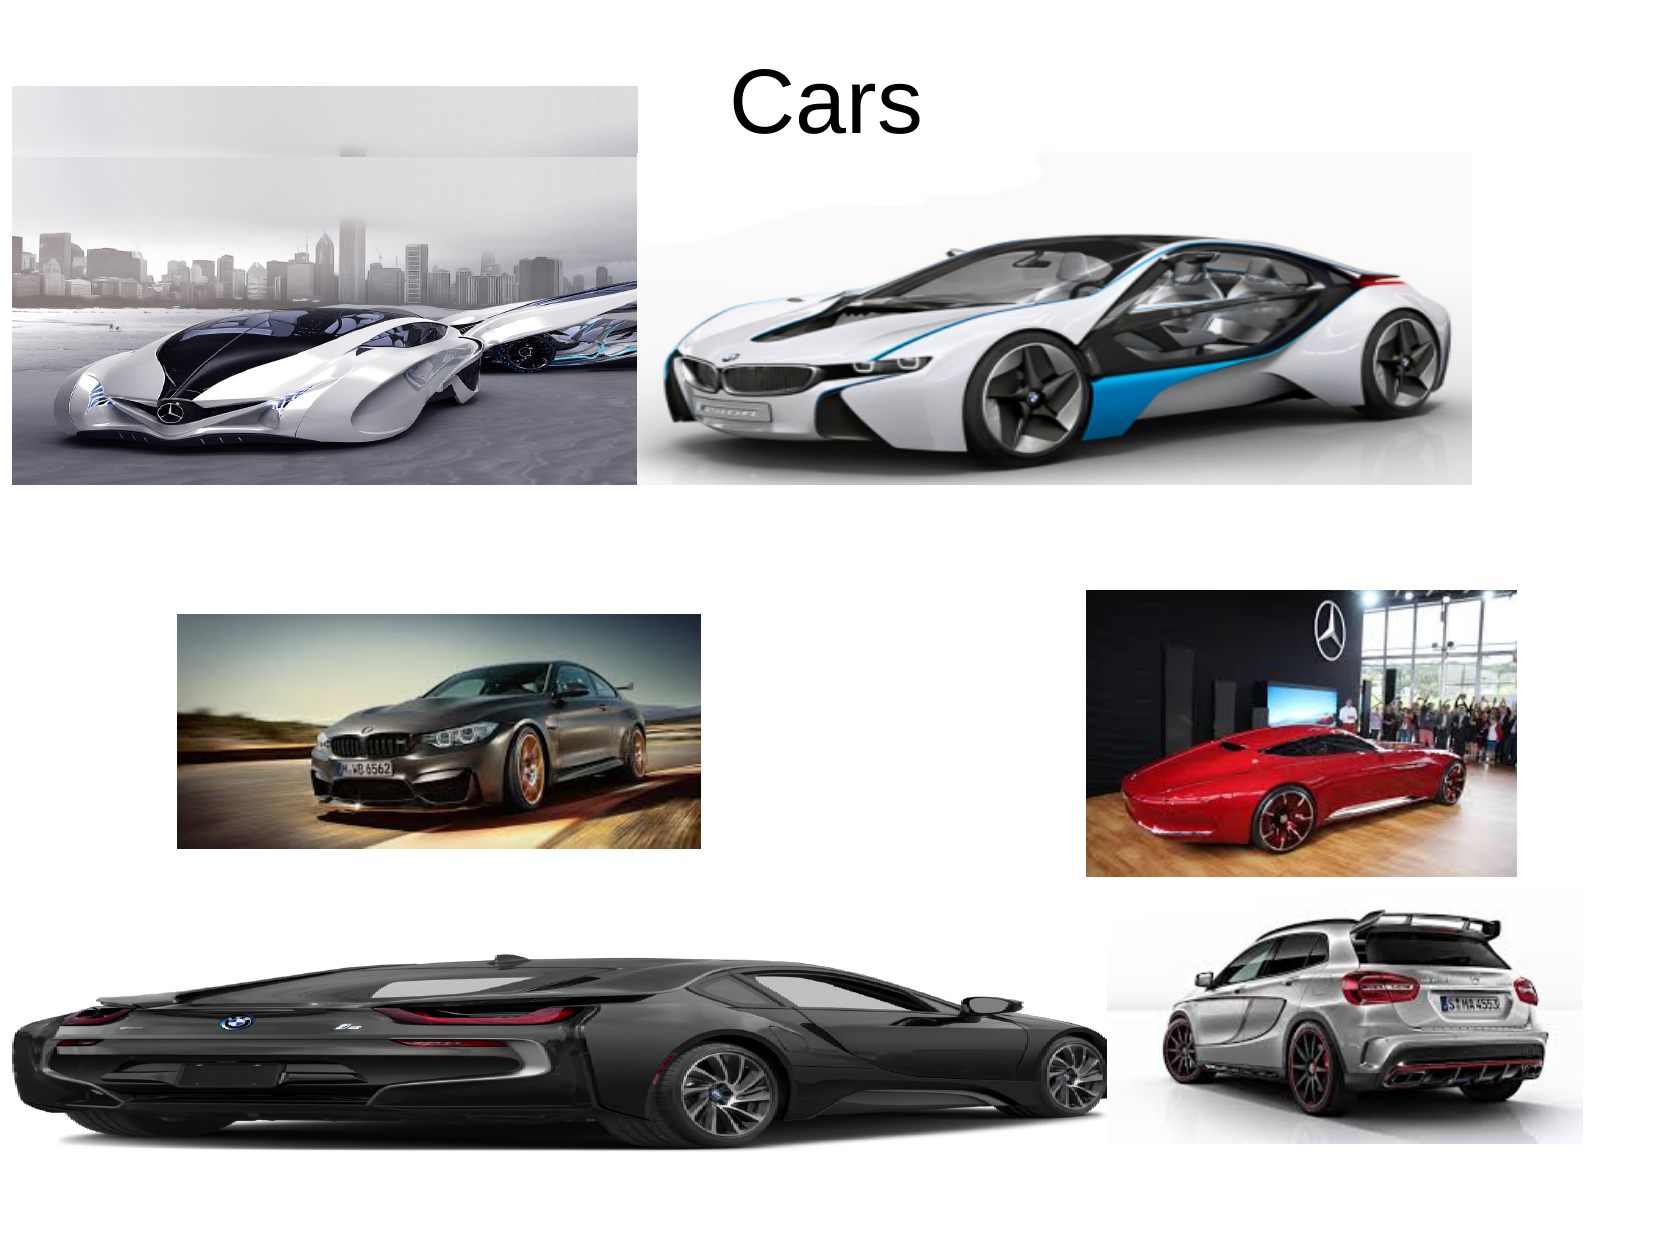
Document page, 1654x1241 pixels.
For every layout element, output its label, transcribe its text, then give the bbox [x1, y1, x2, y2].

picture [177, 614, 701, 849]
picture [12, 86, 1472, 485]
picture [0, 590, 1583, 1234]
title Cars [82, 49, 1571, 257]
